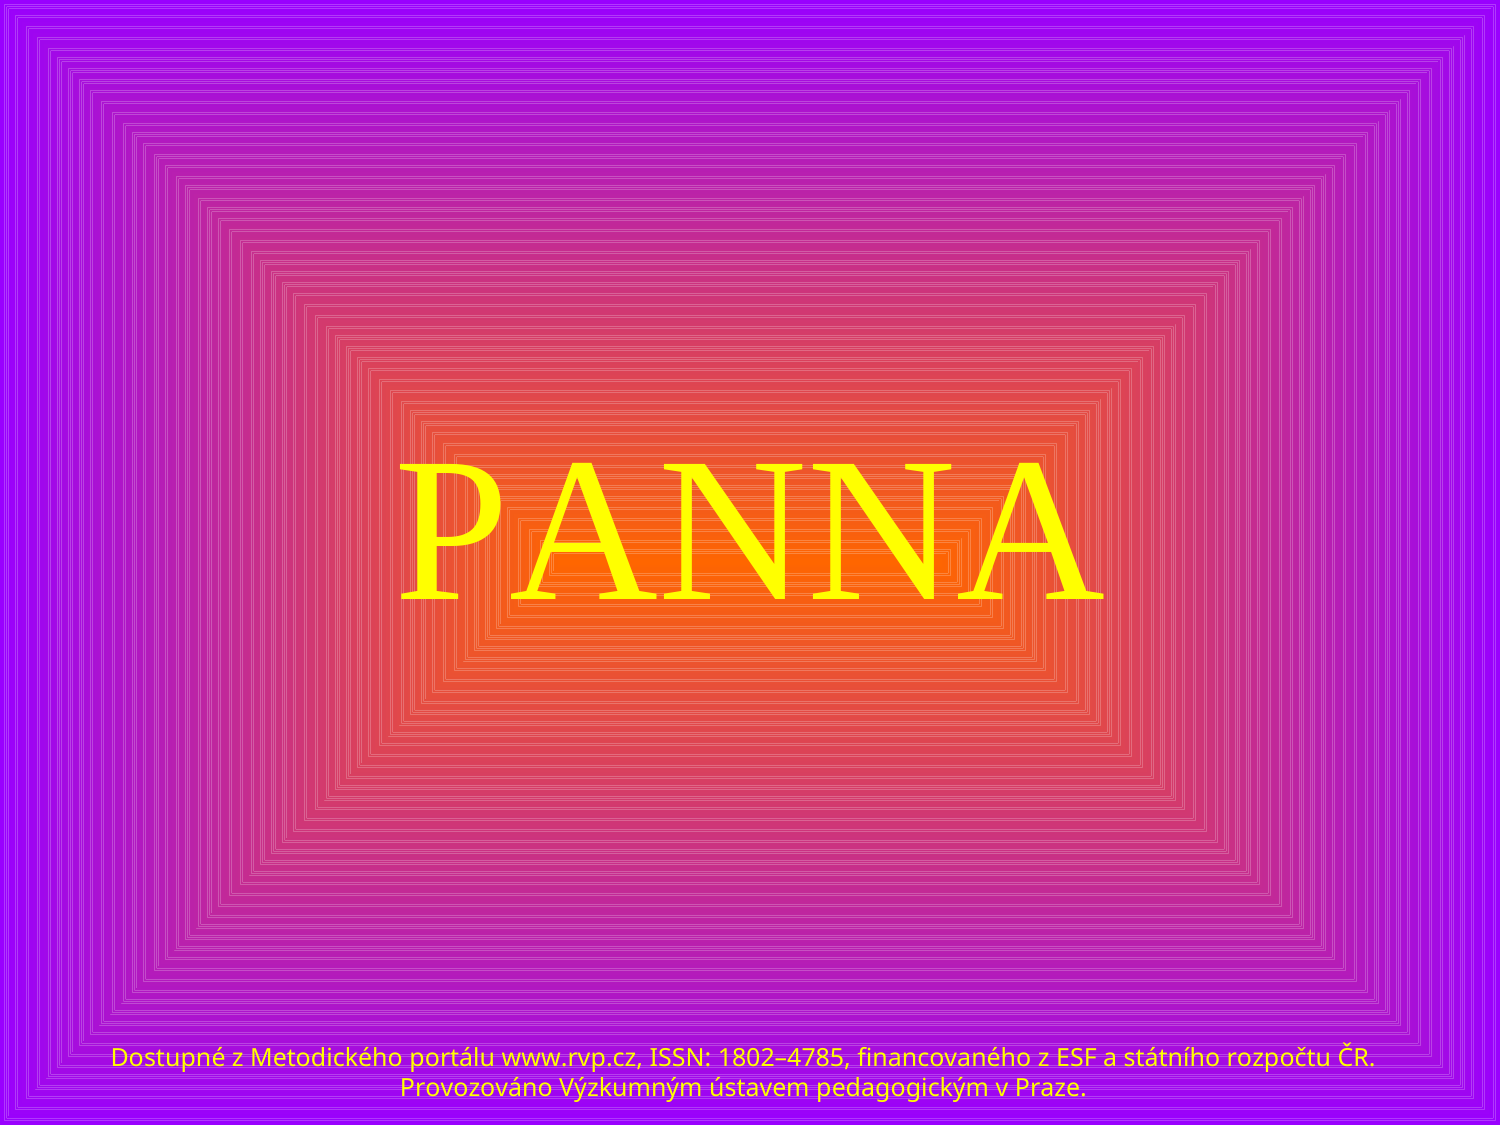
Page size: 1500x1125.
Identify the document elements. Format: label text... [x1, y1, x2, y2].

text_box PANNA [0, 385, 1500, 649]
text_box Dostupné z Metodického portálu www.rvp.cz, ISSN: 1802–4785, financovaného z ESF a státního rozpočtu ČR. Provozováno Výzkumným ústavem pedagogickým v Praze. [35, 1041, 1454, 1102]
